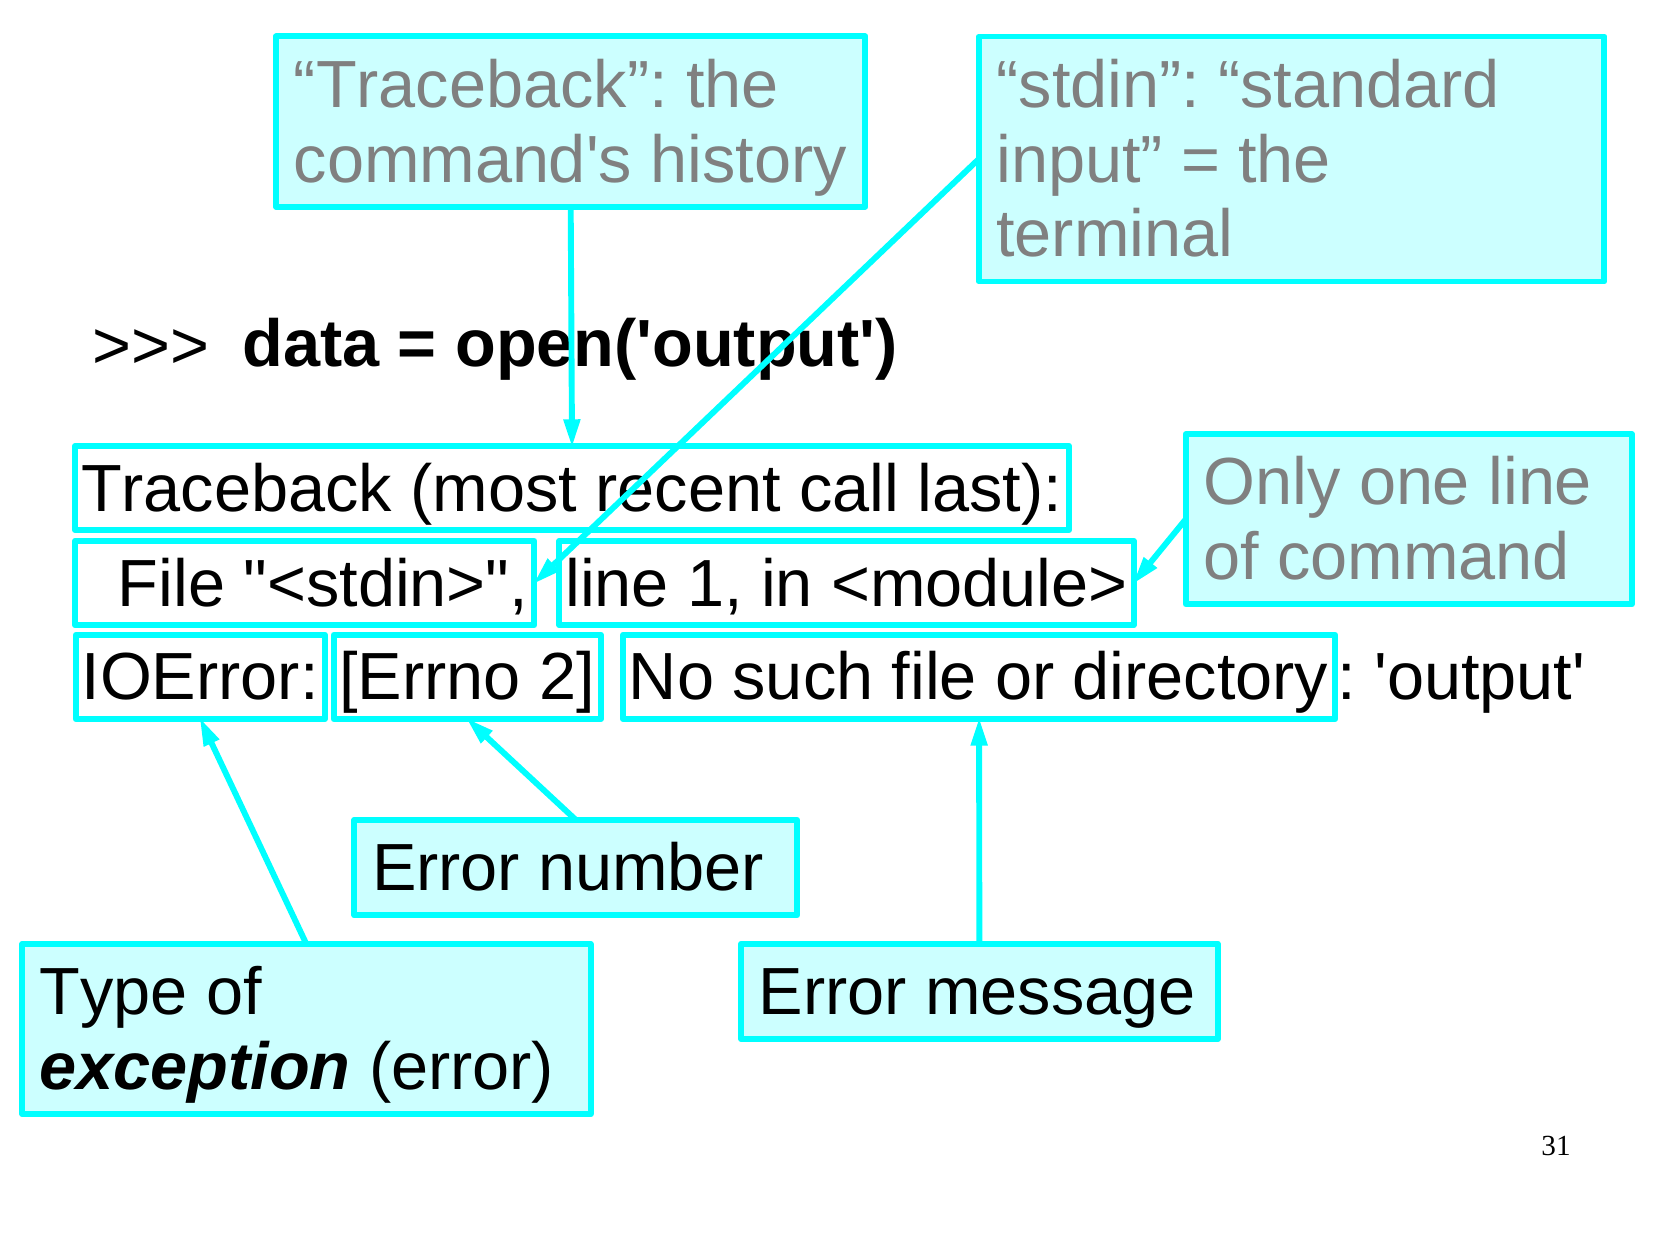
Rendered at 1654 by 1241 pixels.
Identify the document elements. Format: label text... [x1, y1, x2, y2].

text_box data = open('output') [225, 295, 568, 409]
text_box Traceback (most recent call last): [75, 445, 673, 531]
text_box IOError: [75, 634, 325, 720]
text_box [Errno 2] [333, 634, 602, 720]
text_box “stdin”: “standard input” = the terminal [978, 36, 1605, 282]
text_box Type of exception (error) [22, 943, 591, 1115]
text_box No such file or directory [623, 634, 1331, 720]
text_box Error message [741, 943, 1218, 1040]
text_box Only one line of command [1185, 434, 1632, 605]
text_box File "<stdin>", [75, 540, 535, 626]
text_box Error number [354, 819, 798, 916]
text_box : 'output' [1331, 634, 1592, 720]
text_box Traceback (most recent call last): [595, 445, 1070, 531]
text_box “Traceback”: the command's history [276, 36, 866, 207]
text_box >>> [75, 297, 225, 394]
text_box data = open('output') [575, 295, 830, 409]
text_box line 1, in <module> [559, 540, 1134, 626]
text_box data = open('output') [723, 295, 917, 409]
